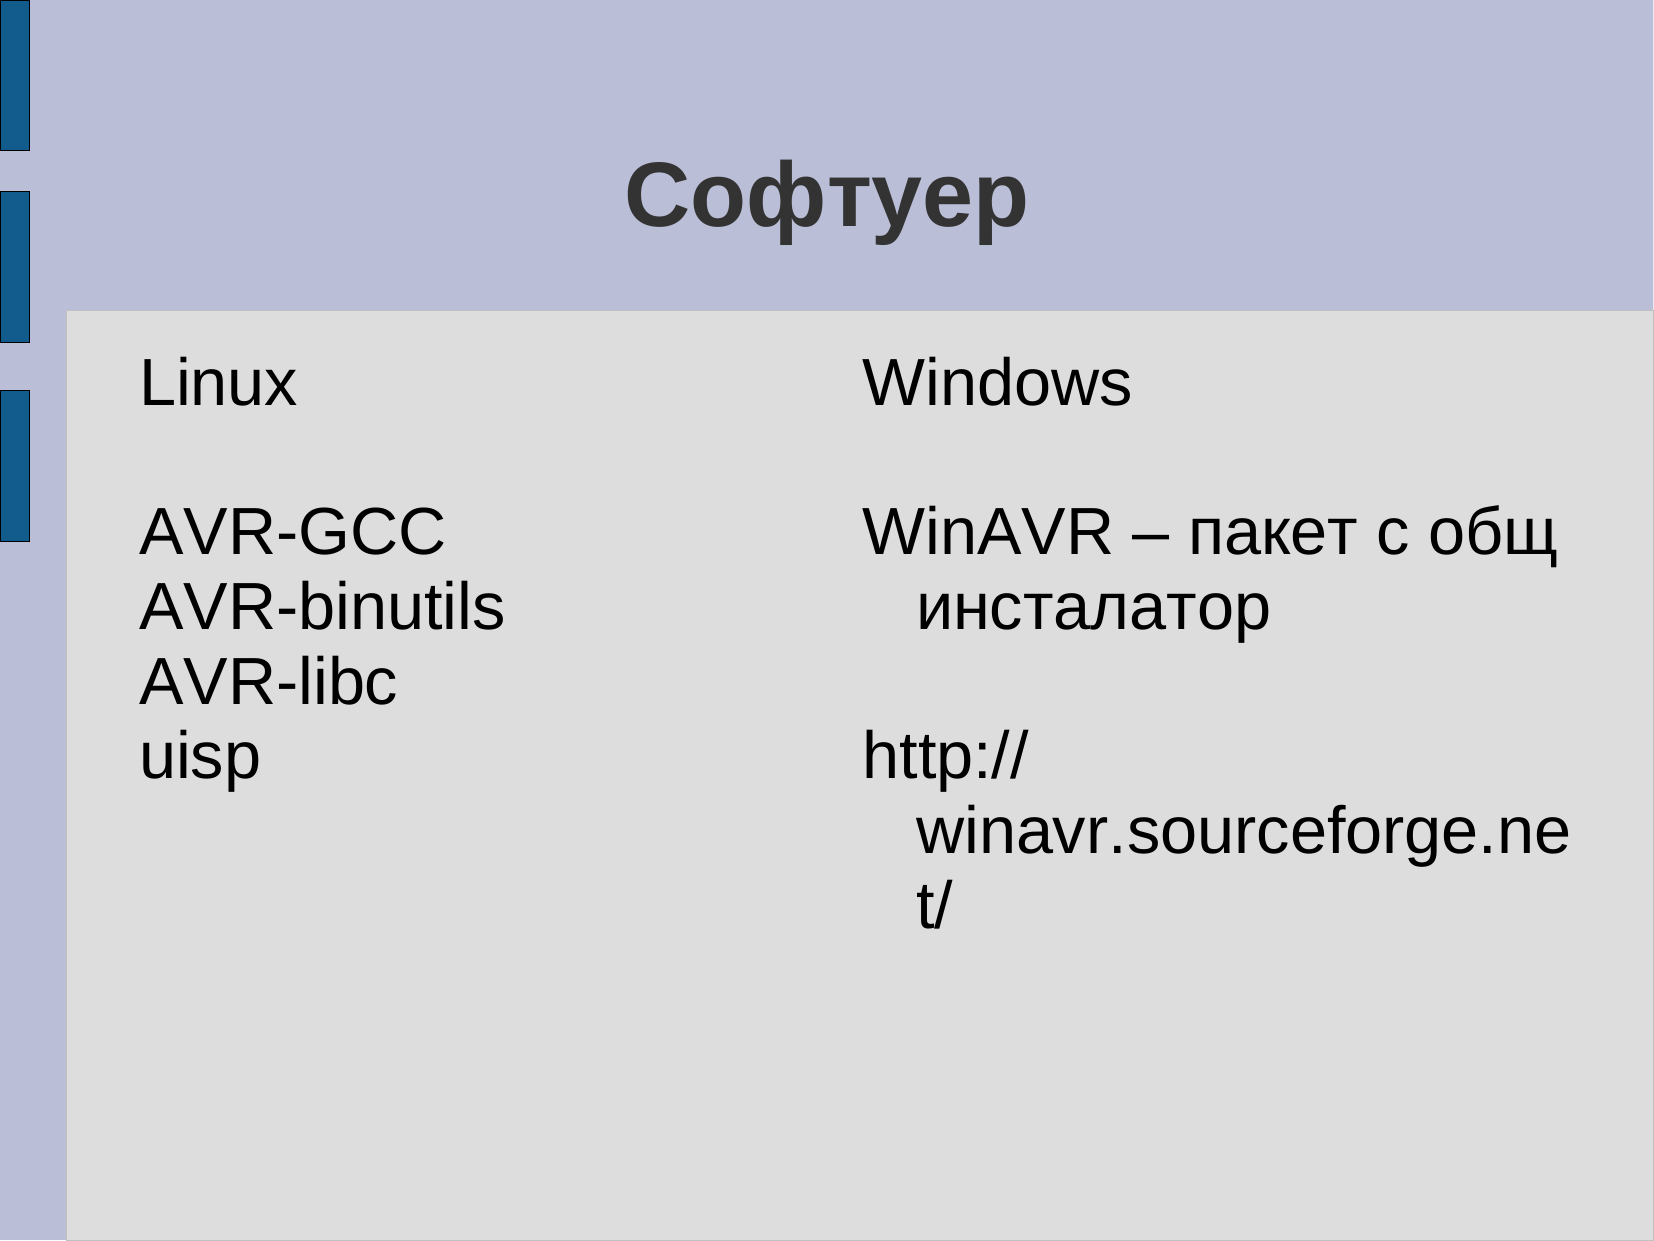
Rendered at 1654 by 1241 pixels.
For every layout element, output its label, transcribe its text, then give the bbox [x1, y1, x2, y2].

title Софтуер [121, 91, 1534, 299]
list Linux AVR-GCC AVR-binutils AVR-libc uisp [121, 344, 811, 1127]
list Windows WinAVR – пакет с общ инсталатор http://winavr.sourceforge.net/ [845, 344, 1576, 1127]
